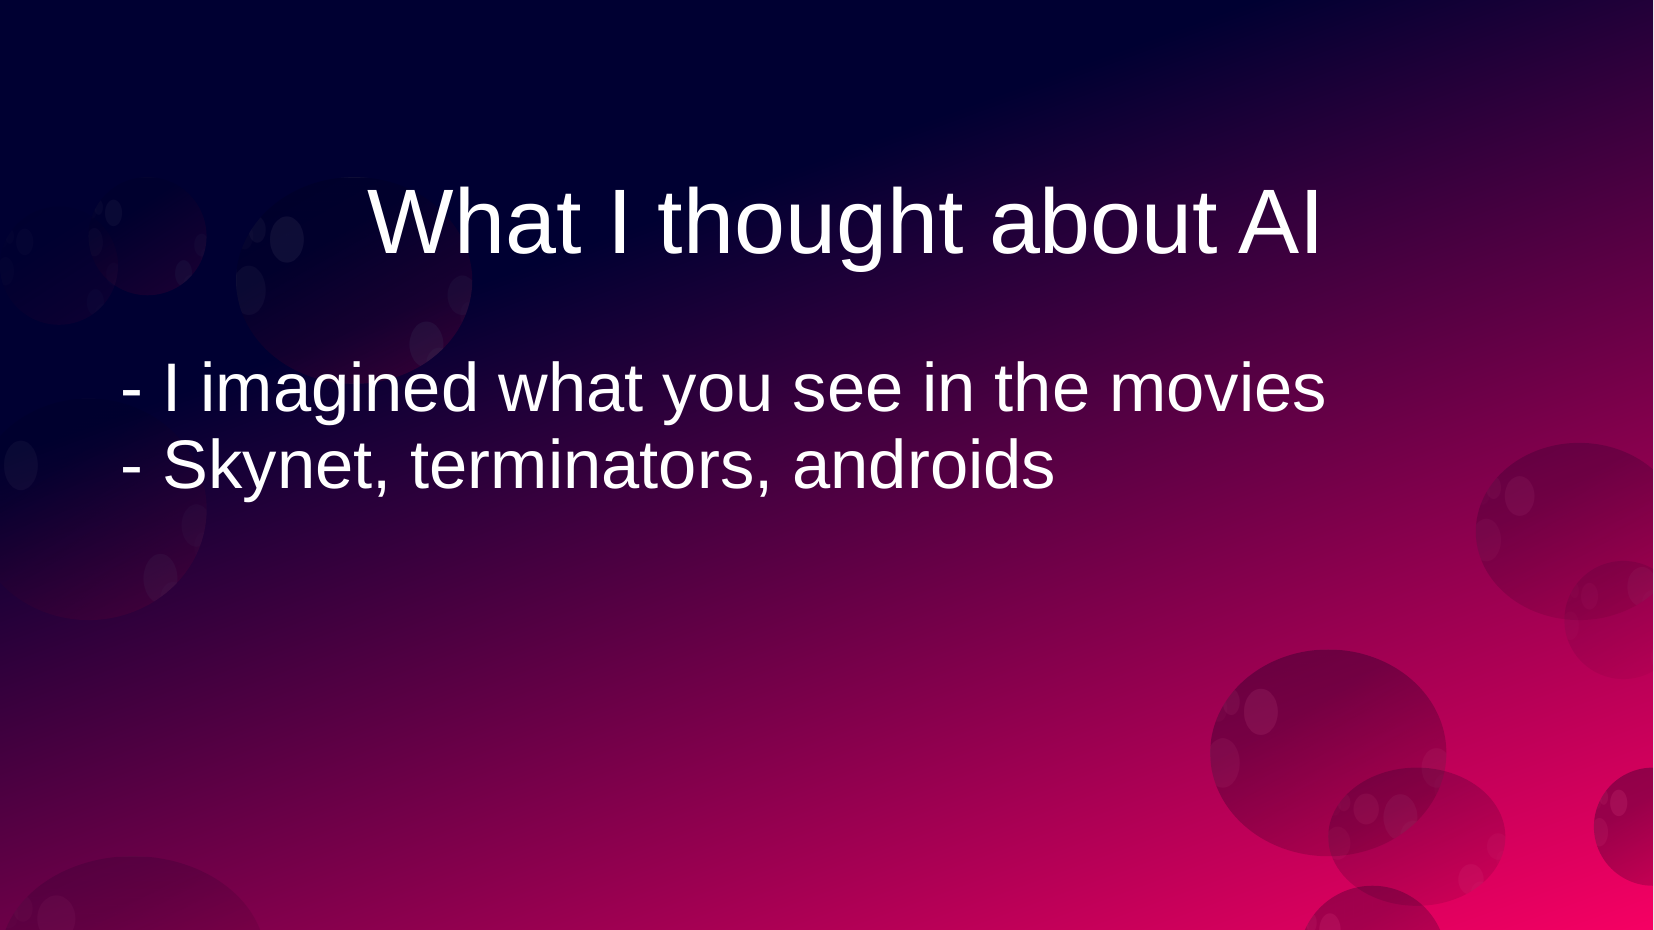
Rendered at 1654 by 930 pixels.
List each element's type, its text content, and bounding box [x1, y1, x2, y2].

picture [1648, 0, 1654, 930]
title What I thought about AI - I imagined what you see in the movies - Skynet, terminators, androids [82, 4, 1571, 670]
